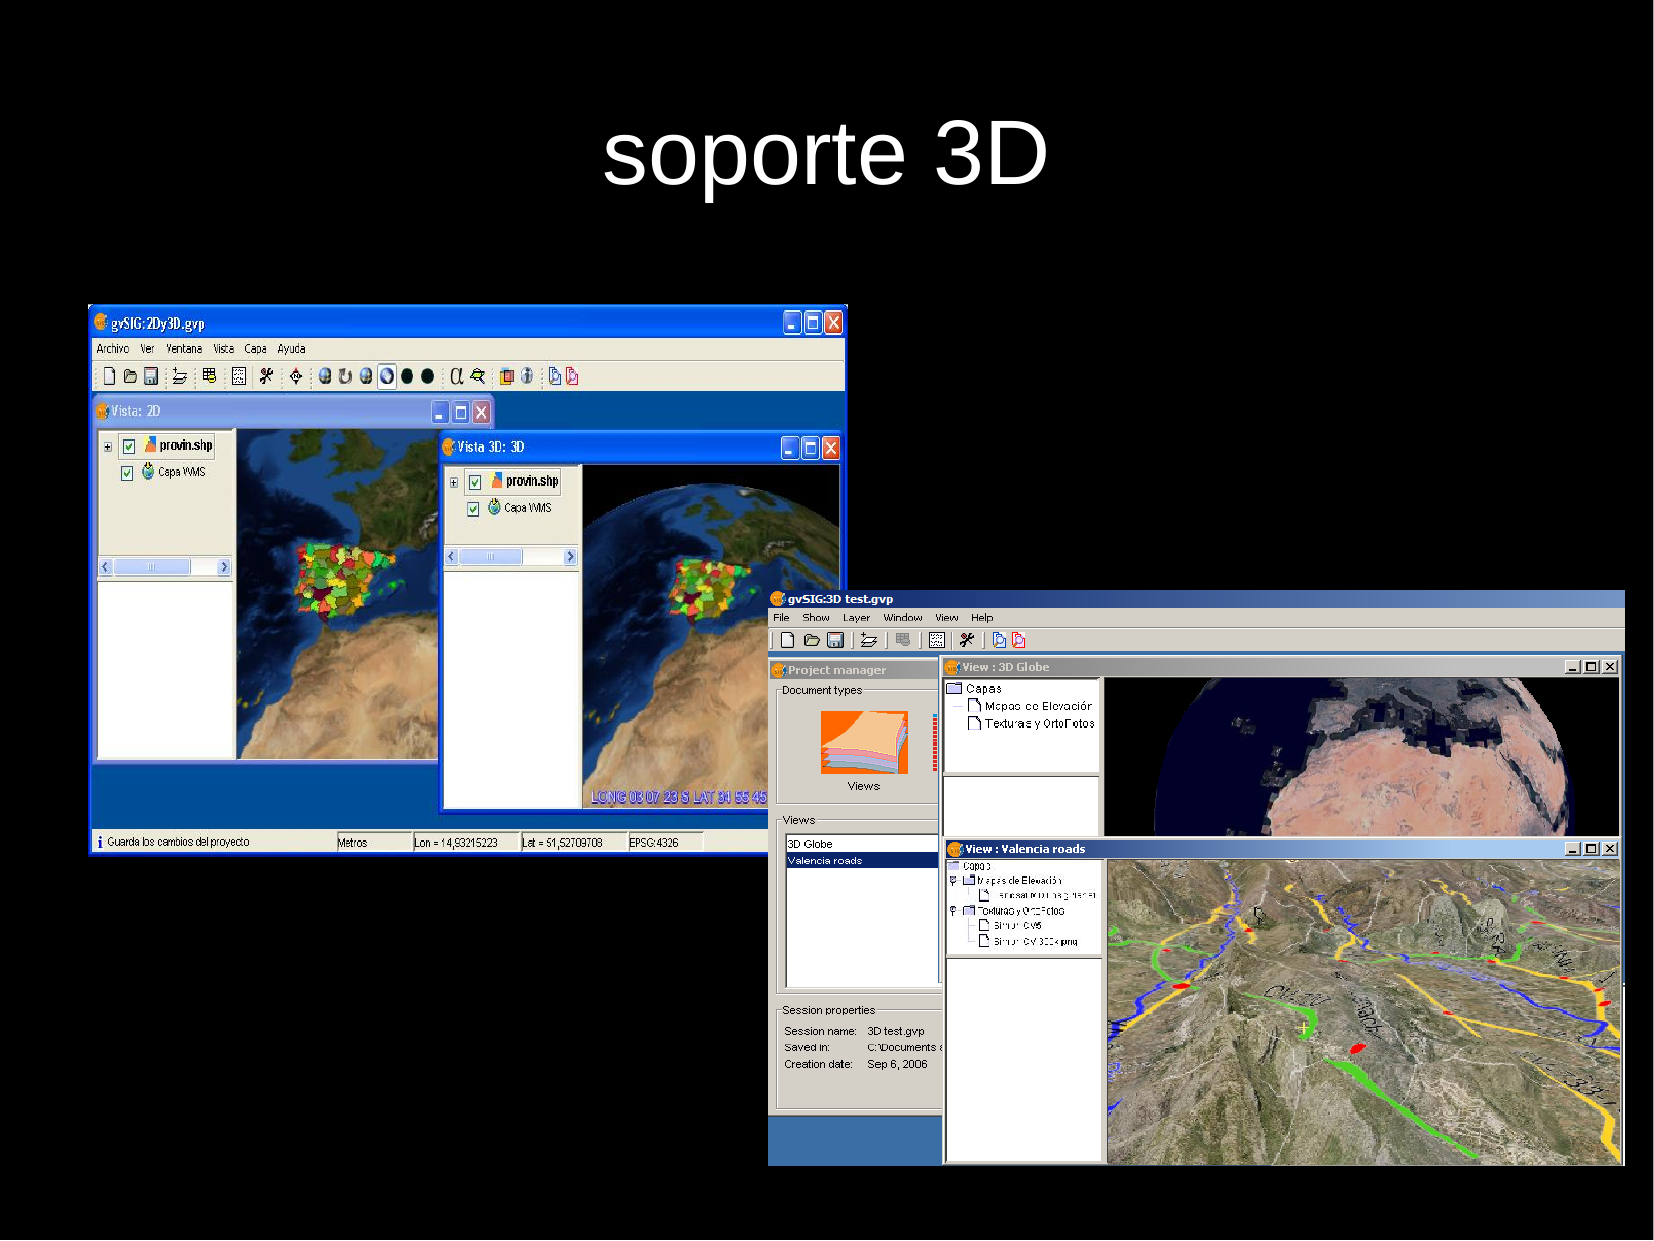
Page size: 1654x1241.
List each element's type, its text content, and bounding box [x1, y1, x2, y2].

title soporte 3D [82, 49, 1571, 257]
picture [88, 304, 1625, 1166]
